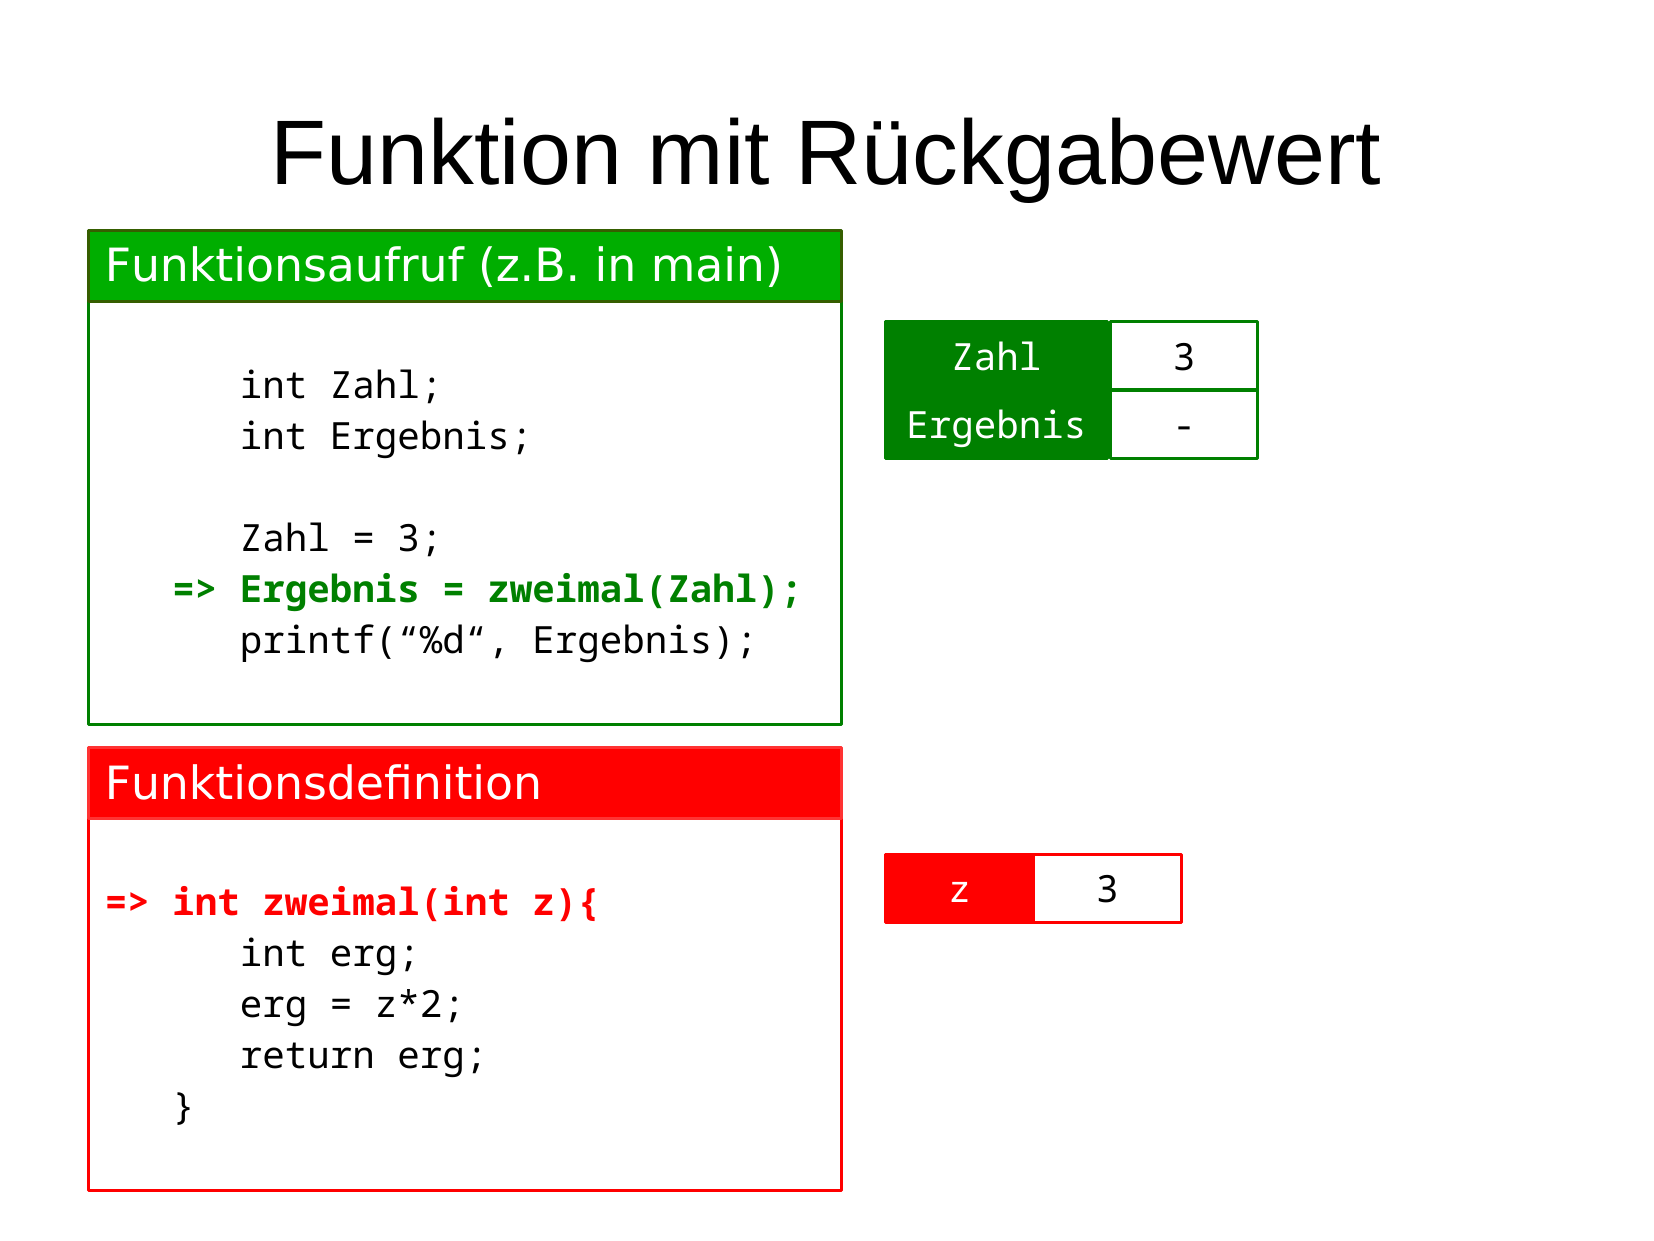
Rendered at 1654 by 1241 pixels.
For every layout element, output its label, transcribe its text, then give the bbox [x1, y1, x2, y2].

text_box 3 [1033, 854, 1182, 916]
text_box Funktionsaufruf (z.B. in main) [88, 257, 842, 302]
text_box => int zweimal(int z){ int erg; erg = z*2; return erg; } [88, 820, 842, 1139]
text_box int Zahl; int Ergebnis; Zahl = 3; => Ergebnis = zweimal(Zahl); printf(“%d“, Ergebnis); [88, 303, 842, 665]
text_box z [885, 854, 1032, 916]
title Funktion mit Rückgabewert [82, 49, 1571, 257]
text_box Ergebnis [885, 389, 1108, 452]
text_box - [1110, 389, 1258, 452]
text_box 3 [1110, 321, 1258, 384]
text_box Funktionsdefinition [88, 747, 842, 819]
text_box Zahl [885, 321, 1108, 384]
